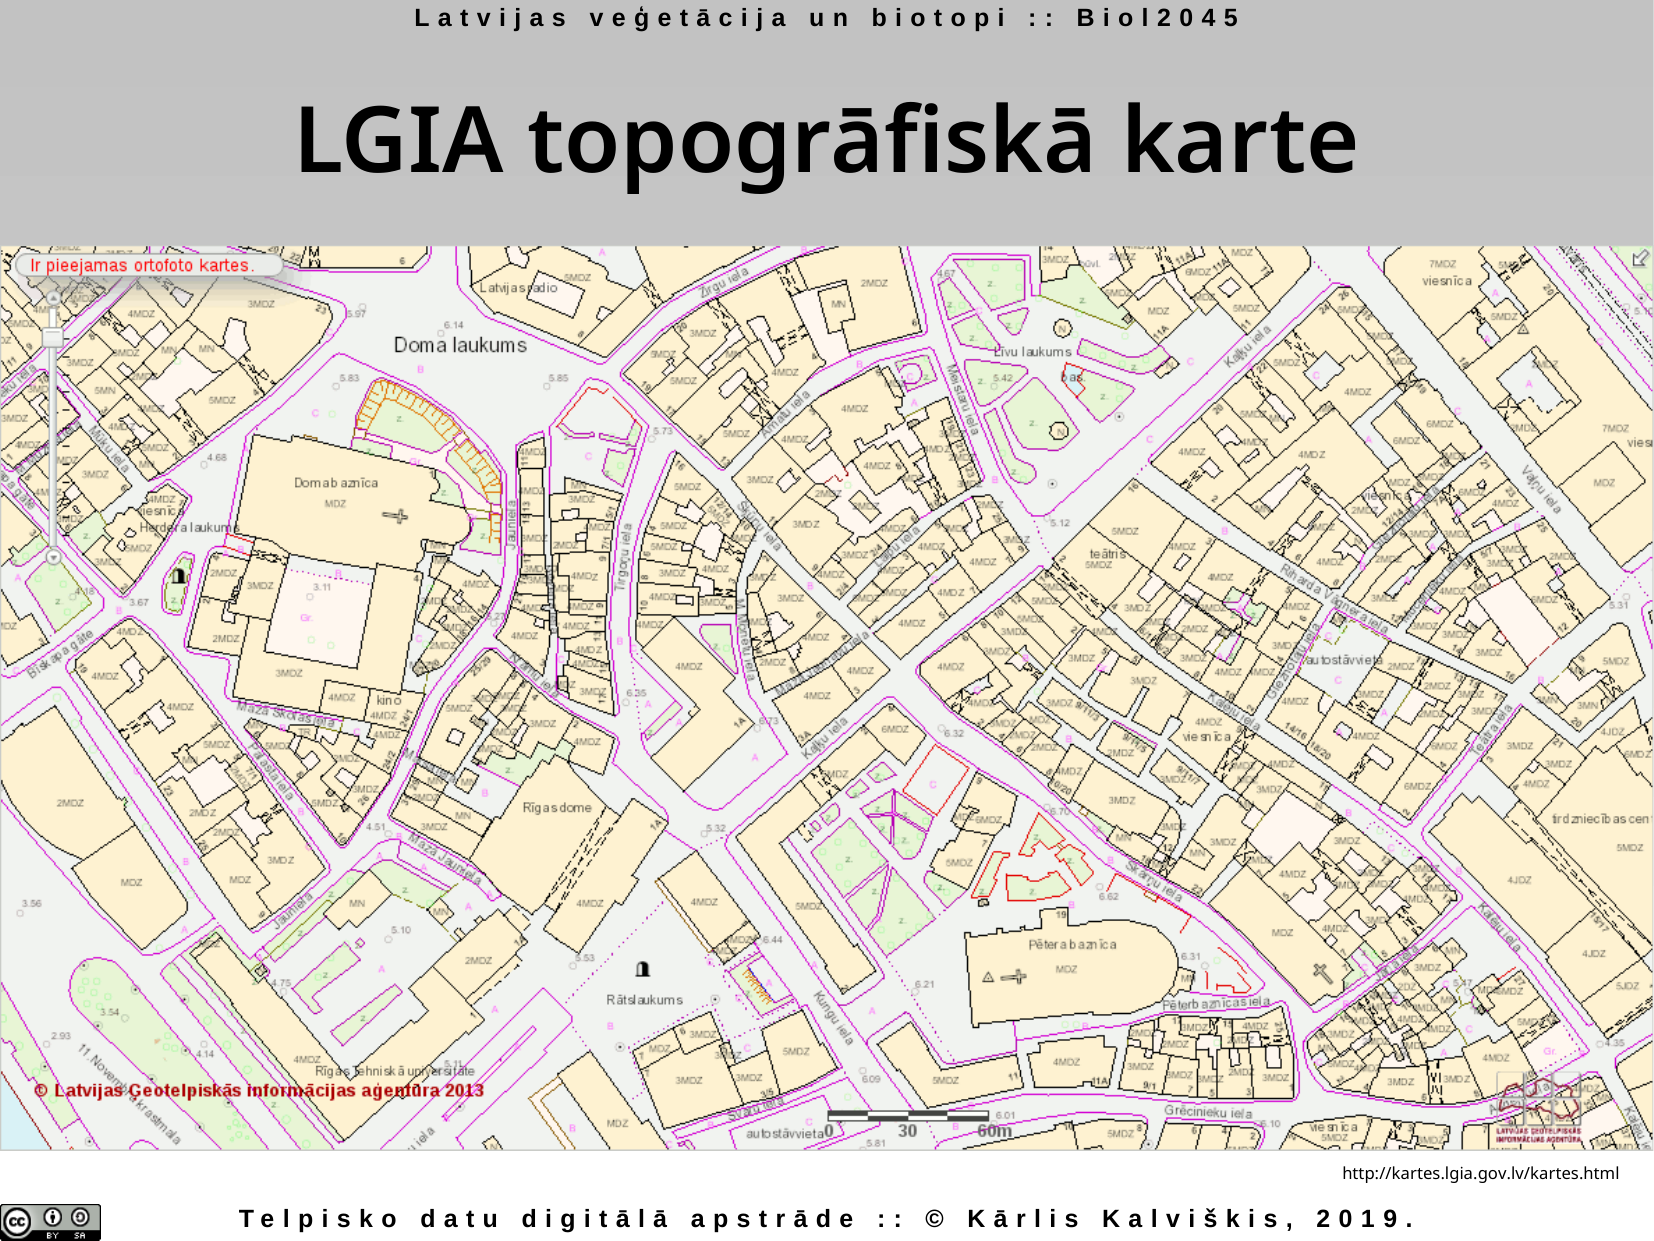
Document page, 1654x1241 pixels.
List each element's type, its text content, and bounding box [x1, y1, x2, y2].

text_box http://kartes.lgia.gov.lv/kartes.html [1361, 1165, 1621, 1186]
picture [0, 0, 1654, 1241]
title LGIA topogrāfiskā karte [29, 49, 1625, 245]
